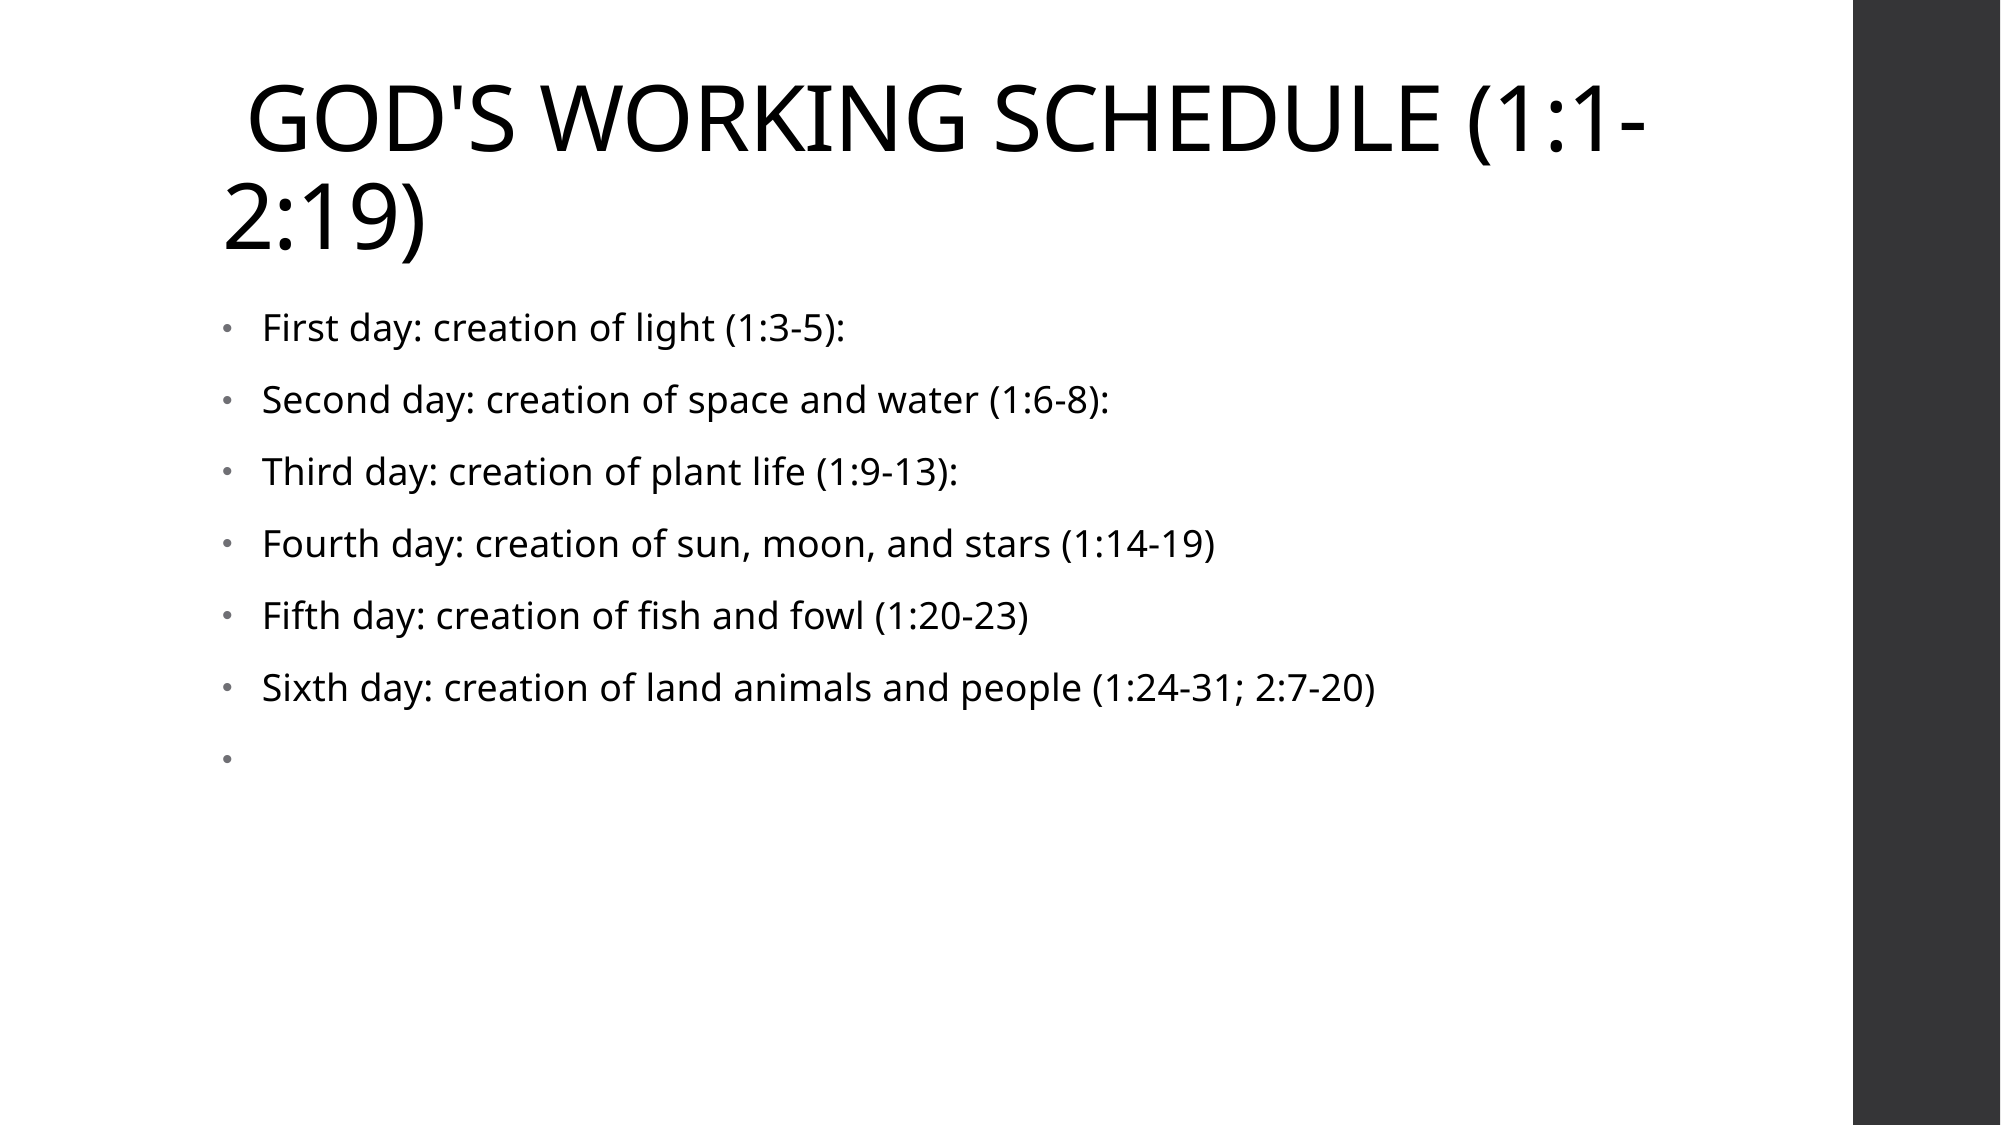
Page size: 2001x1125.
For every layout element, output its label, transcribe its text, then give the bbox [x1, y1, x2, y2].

list First day: creation of light (1:3-5): Second day: creation of space and water (1:6-8): Third day: creation of plant life (1:9-13): Fourth day: creation of sun, moon, and stars (1:14-19) Fifth day: creation of fish and fowl (1:20-23) Sixth day: creation of land animals and people (1:24-31; 2:7-20) [206, 299, 1617, 1014]
title GOD'S WORKING SCHEDULE (1:1-2:19) [206, 60, 1797, 278]
